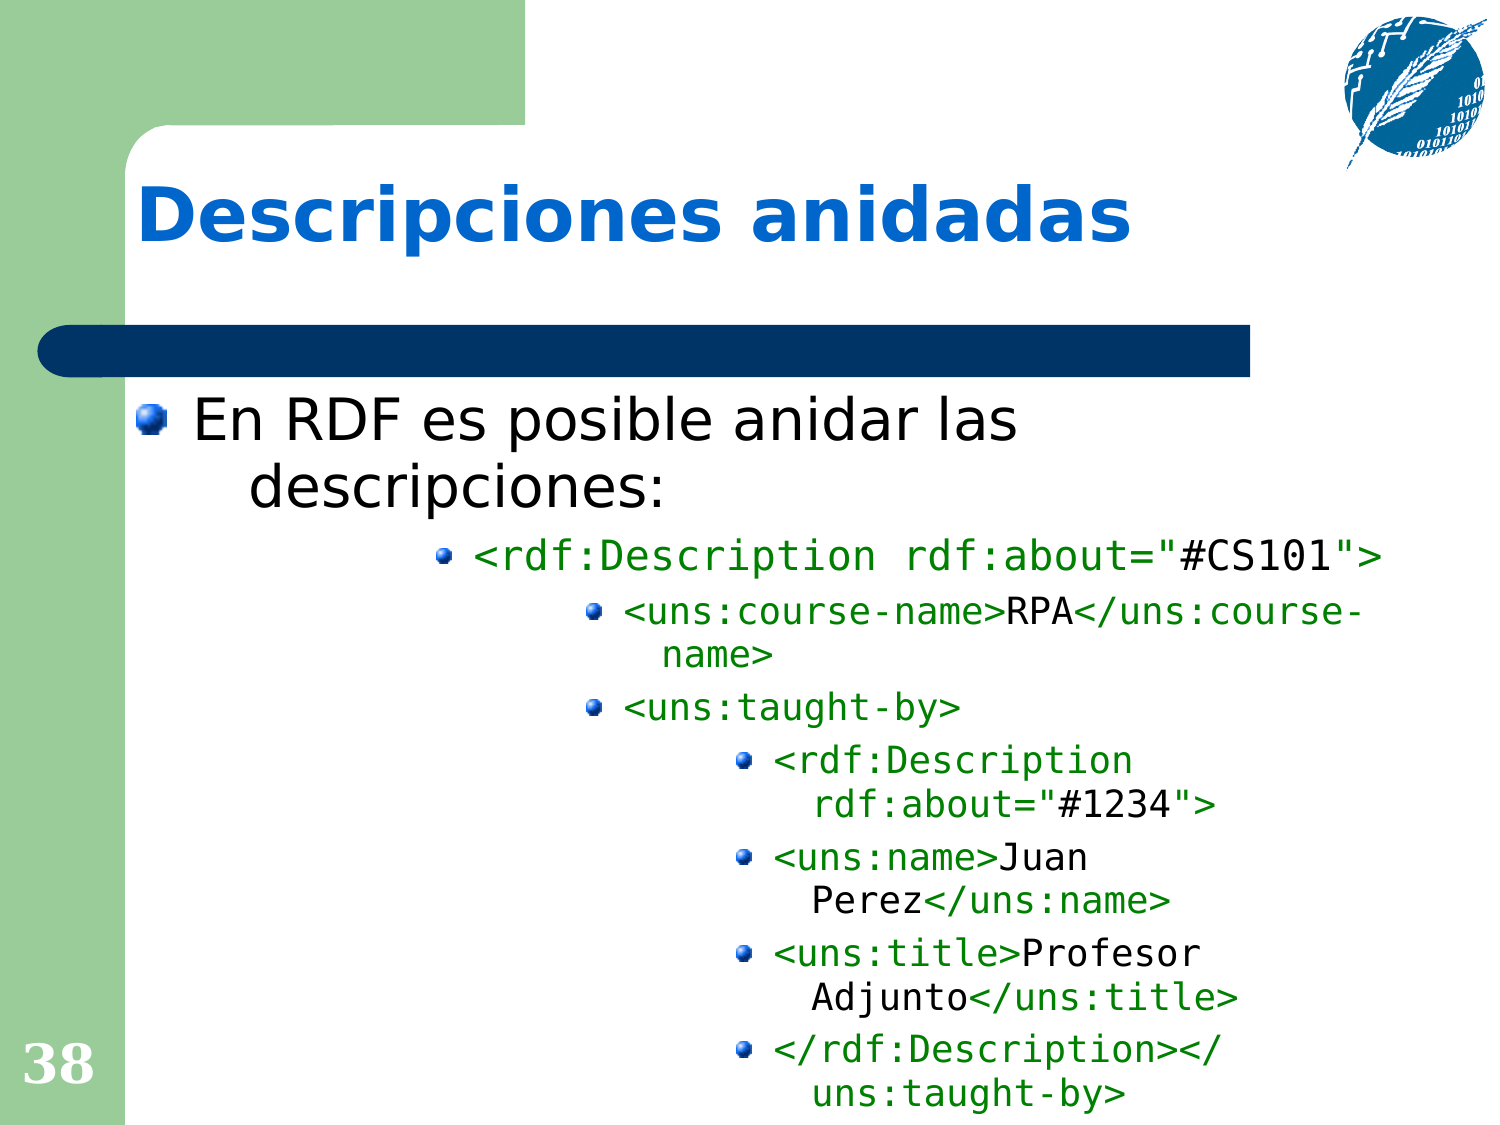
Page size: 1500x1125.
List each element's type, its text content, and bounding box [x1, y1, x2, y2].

picture [1436, 127, 1450, 136]
picture [1341, 15, 1487, 172]
list En RDF es posible anidar las descripciones: <rdf:Description rdf:about="#CS101"> <uns:course-name>RPA</uns:course-name> <uns:taught-by> <rdf:Description rdf:about="#1234"> <uns:name>Juan Perez</uns:name> <uns:title>Profesor Adjunto</uns:title> </rdf:Description></uns:taught-by> </rdf:Description> A pesar del anidamiento, el alcance sigue siendo global. [136, 386, 1399, 1107]
picture [1433, 139, 1440, 147]
picture [1416, 140, 1425, 149]
title Descripciones anidadas [135, 135, 1412, 301]
picture [1427, 138, 1431, 148]
